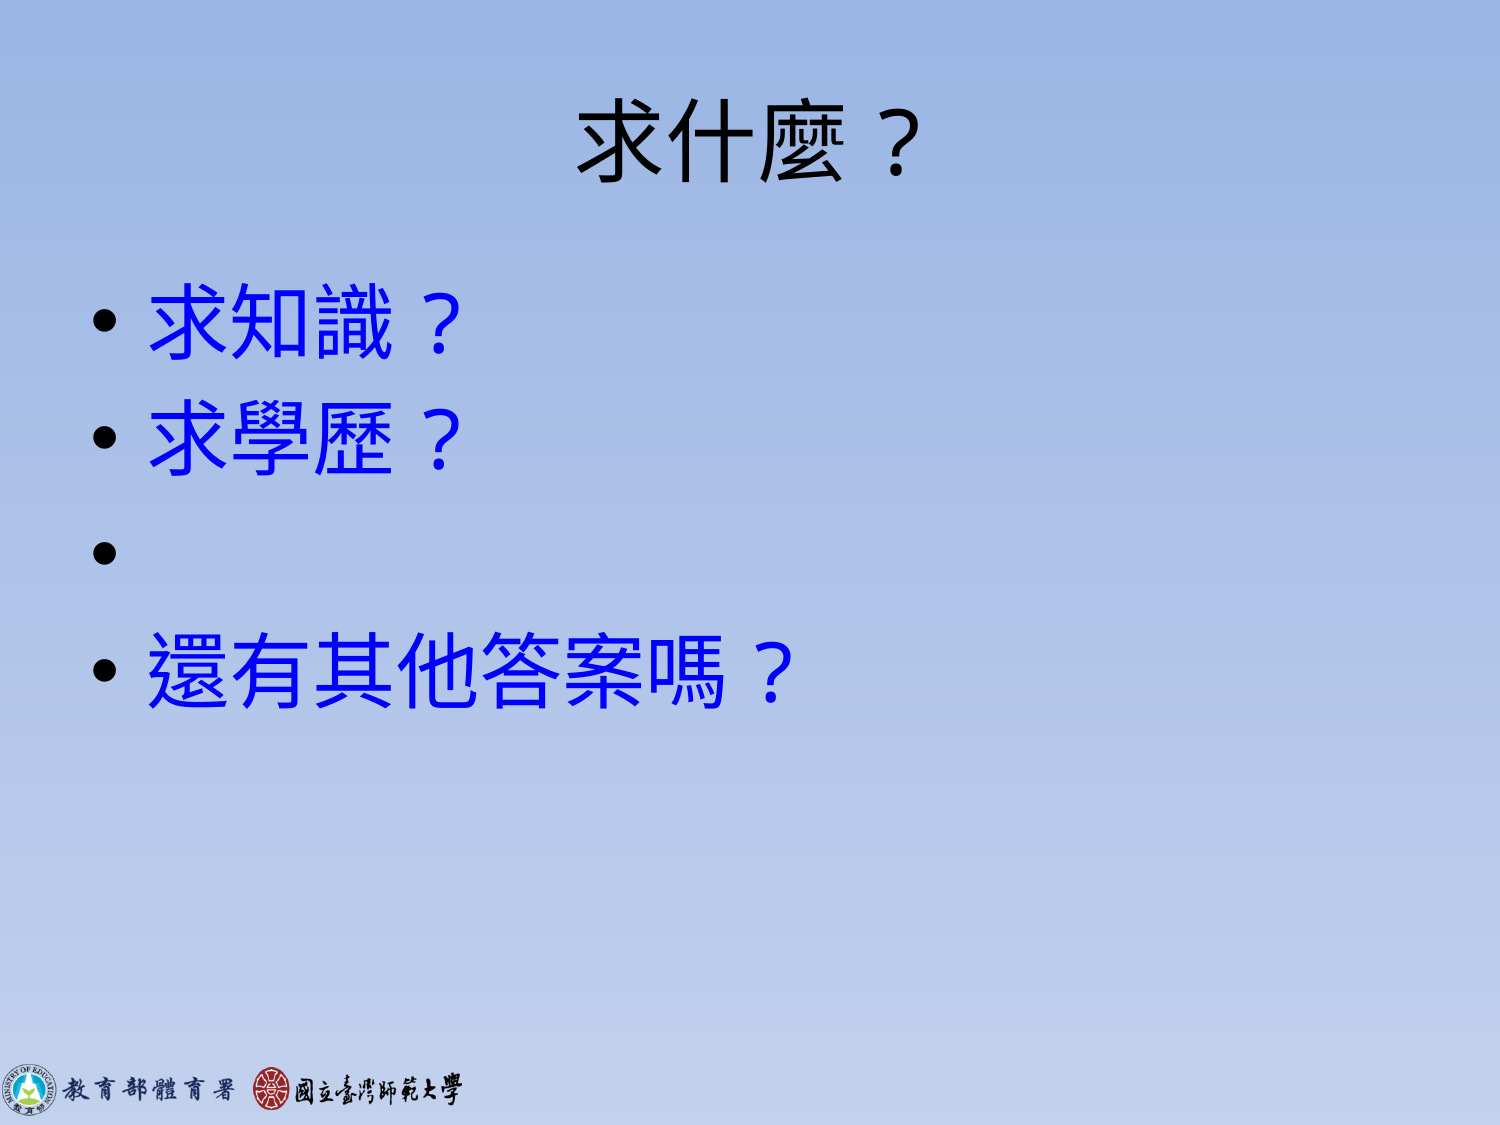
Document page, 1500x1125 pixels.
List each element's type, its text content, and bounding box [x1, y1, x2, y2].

title 求什麼? [75, 45, 1426, 233]
list 求知識? 求學歷? 還有其他答案嗎? [75, 262, 1426, 1005]
